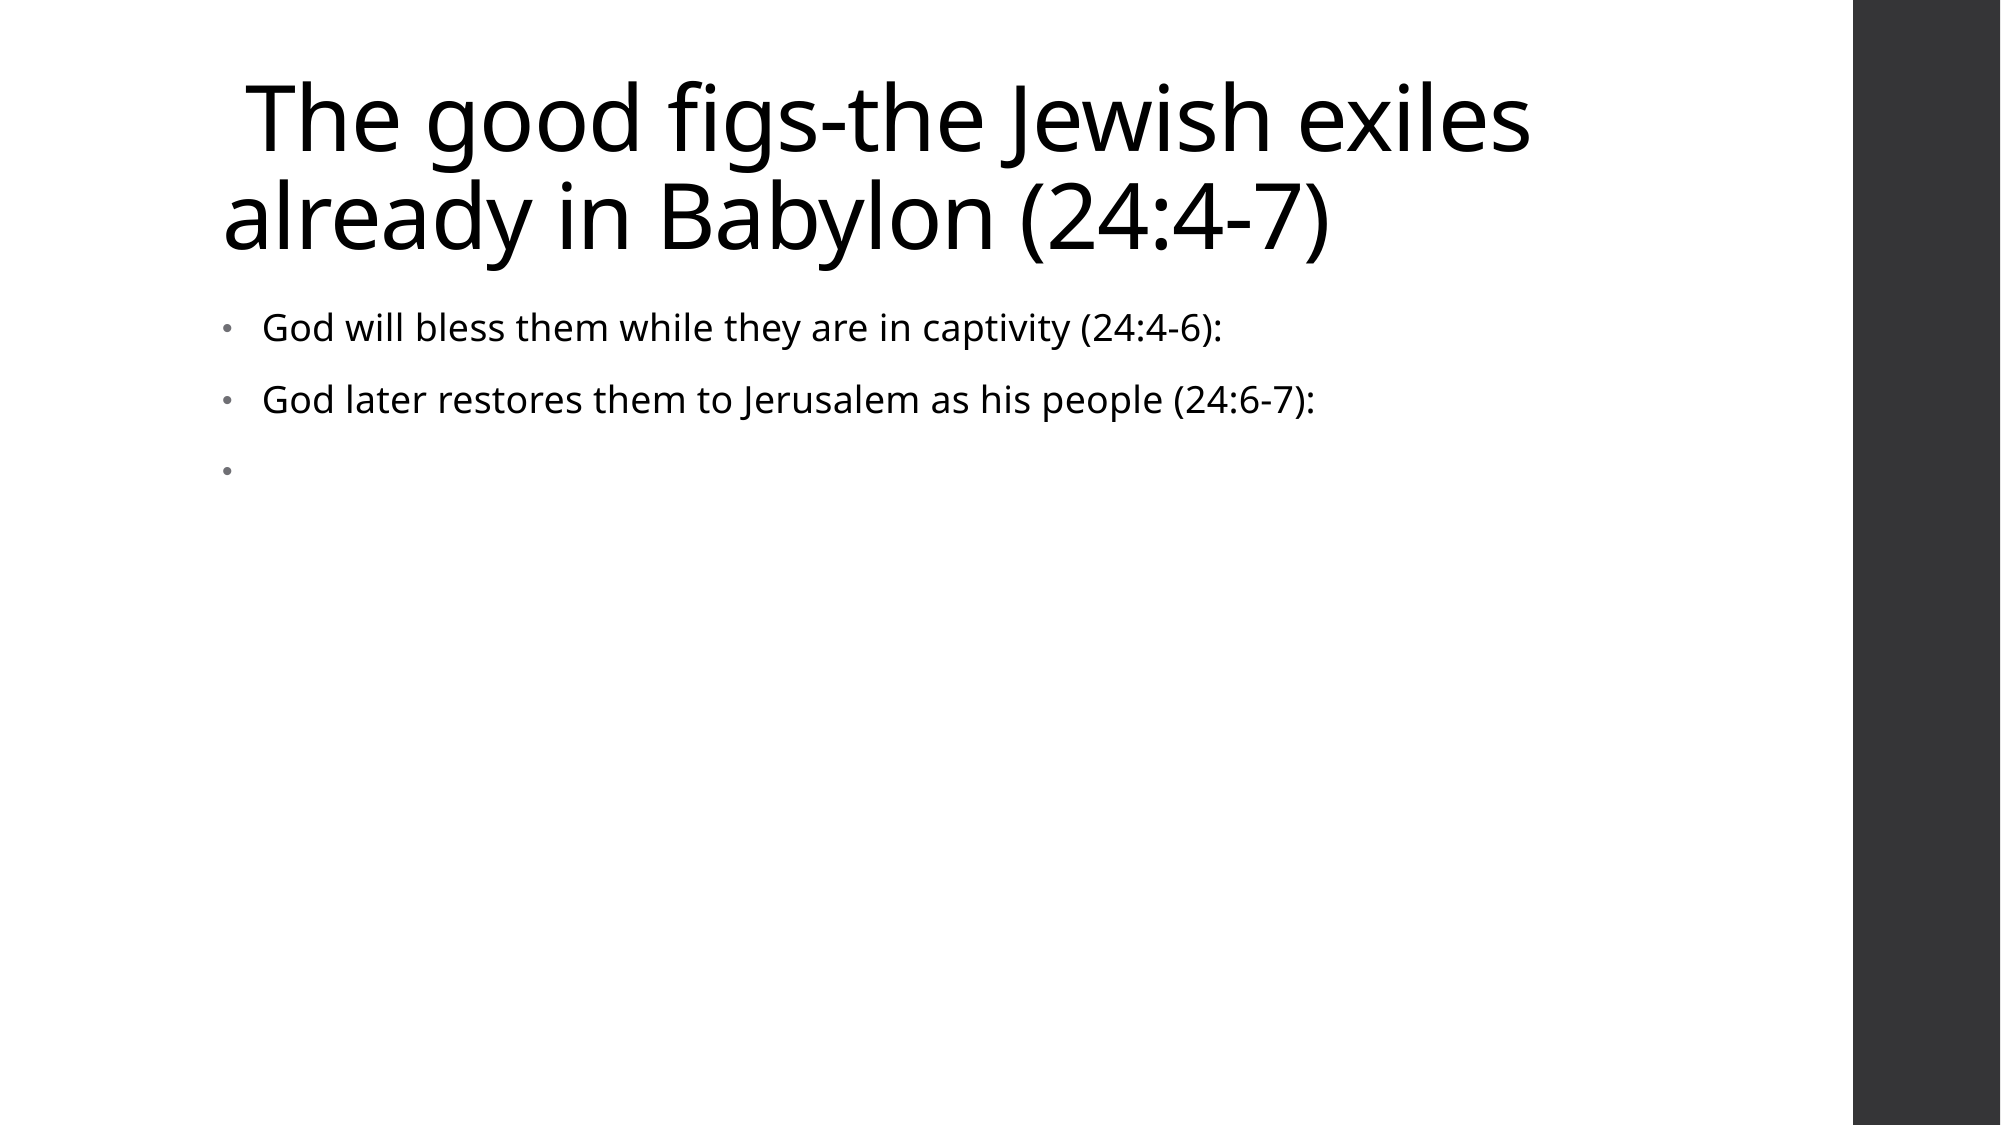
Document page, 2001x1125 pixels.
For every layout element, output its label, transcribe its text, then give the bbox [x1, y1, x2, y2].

list God will bless them while they are in captivity (24:4-6): God later restores them to Jerusalem as his people (24:6-7): [206, 299, 1617, 1014]
title The good figs-the Jewish exiles already in Babylon (24:4-7) [206, 60, 1797, 278]
